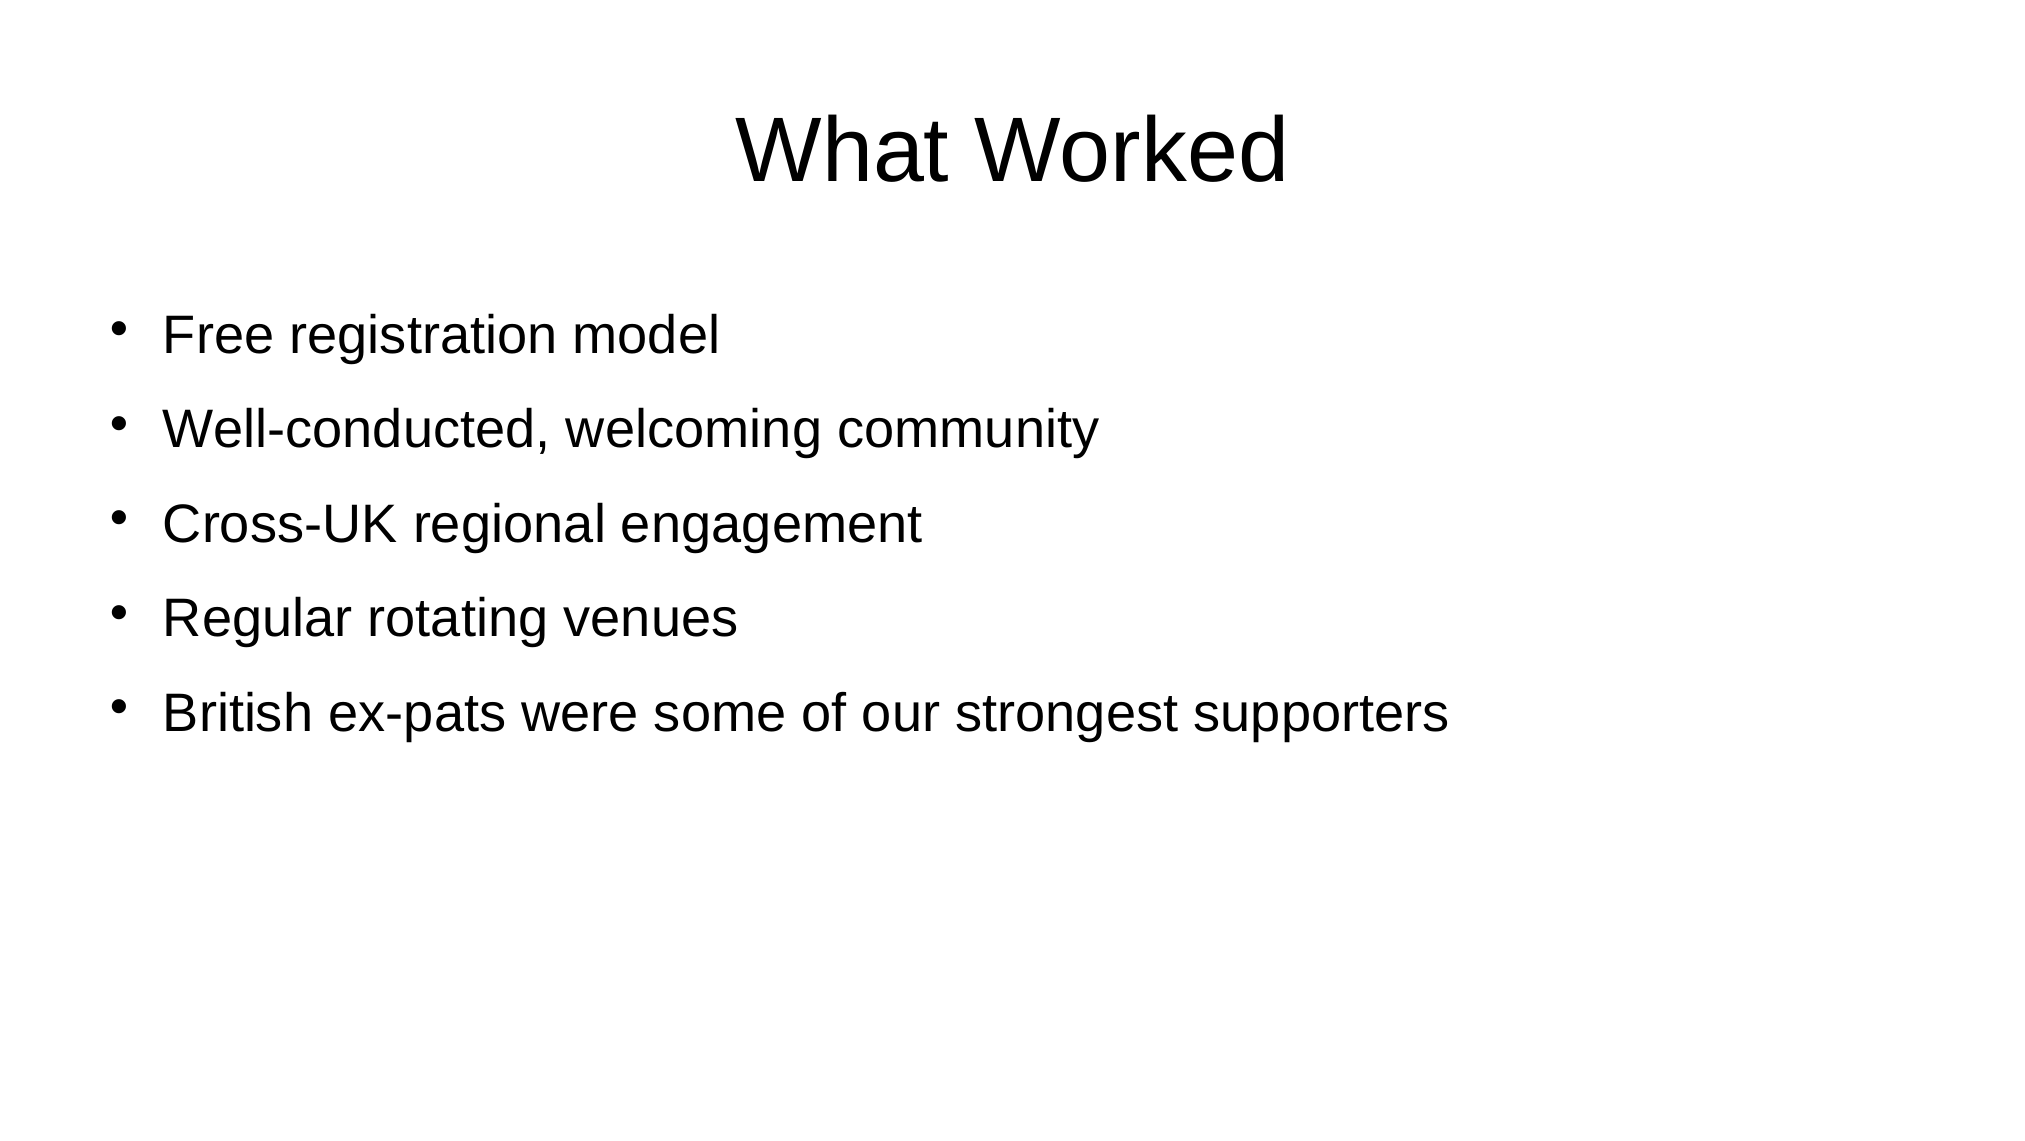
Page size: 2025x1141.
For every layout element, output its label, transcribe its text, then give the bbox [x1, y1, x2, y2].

title What Worked [357, 33, 1668, 256]
list Free registration model Well-conducted, welcoming community Cross-UK regional engagement Regular rotating venues British ex-pats were some of our strongest supporters [92, 299, 1933, 1008]
